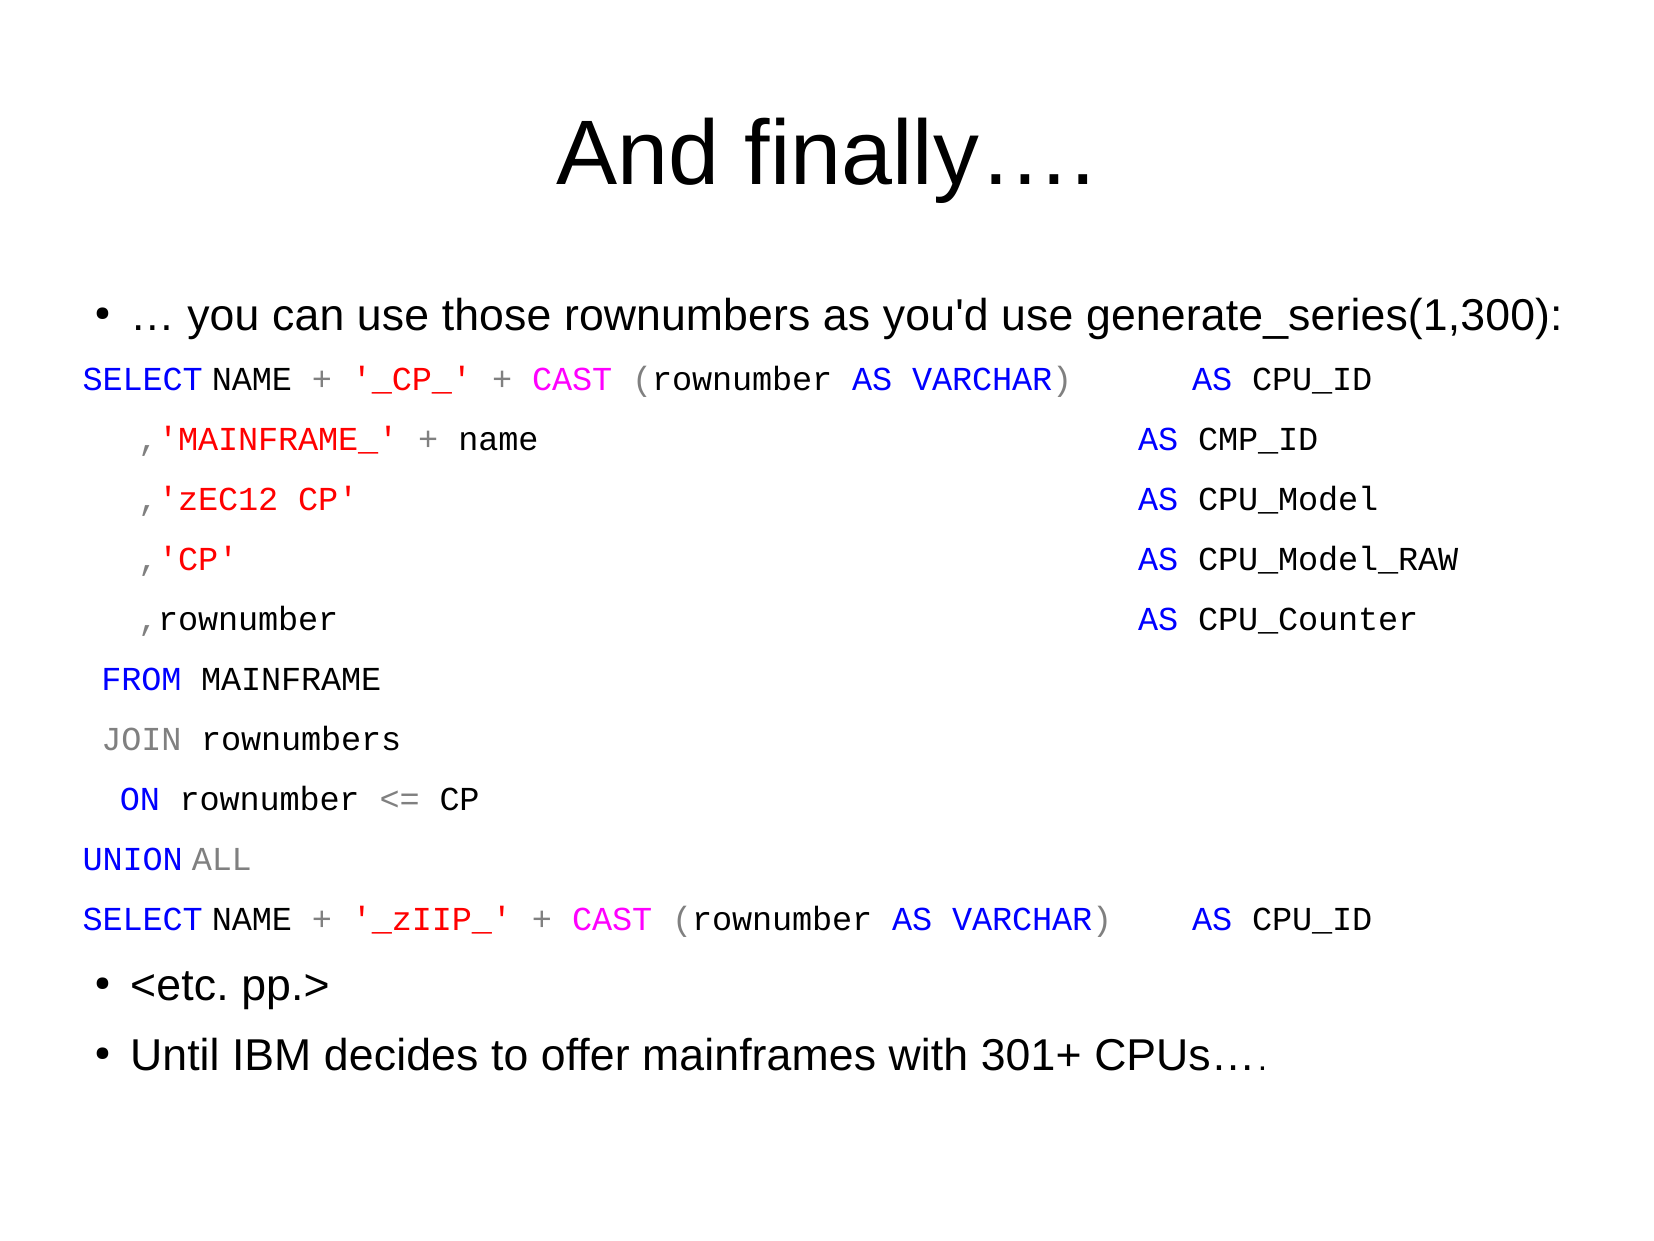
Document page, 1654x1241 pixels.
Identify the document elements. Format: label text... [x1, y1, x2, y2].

title And finally…. [82, 49, 1571, 257]
list … you can use those rownumbers as you'd use generate_series(1,300): SELECT NAME + '_CP_' + CAST (rownumber AS VARCHAR) AS CPU_ID ,'MAINFRAME_' + name AS CMP_ID ,'zEC12 CP' AS CPU_Model ,'CP' AS CPU_Model_RAW ,rownumber AS CPU_Counter FROM MAINFRAME JOIN rownumbers ON rownumber <= CP UNION ALL SELECT NAME + '_zIIP_' + CAST (rownumber AS VARCHAR) AS CPU_ID <etc. pp.> Until IBM decides to offer mainframes with 301+ CPUs…. [82, 290, 1571, 1123]
